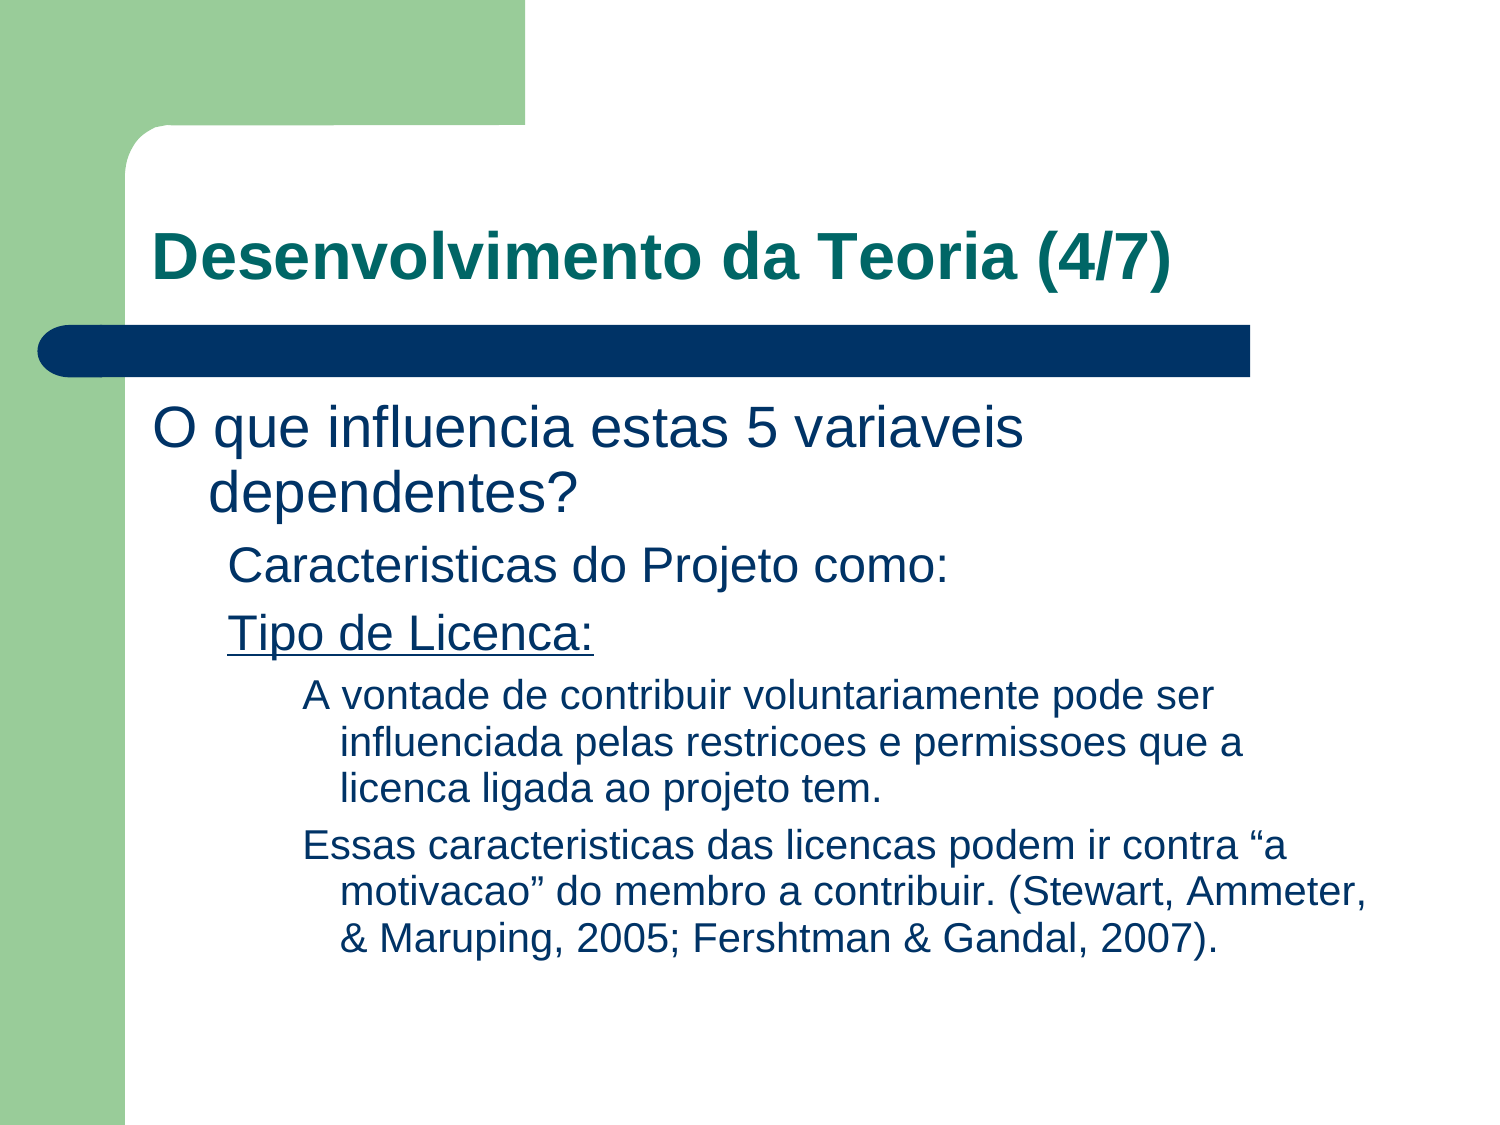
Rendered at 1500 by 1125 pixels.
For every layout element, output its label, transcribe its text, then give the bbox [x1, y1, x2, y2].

title Desenvolvimento da Teoria (4/7) [136, 136, 1414, 301]
list O que influencia estas 5 variaveis dependentes? Caracteristicas do Projeto como: Tipo de Licenca: A vontade de contribuir voluntariamente pode ser influenciada pelas restricoes e permissoes que a licenca ligada ao projeto tem. Essas caracteristicas das licencas podem ir contra “a motivacao” do membro a contribuir. (Stewart, Ammeter, & Maruping, 2005; Fershtman & Gandal, 2007). [137, 387, 1400, 1030]
